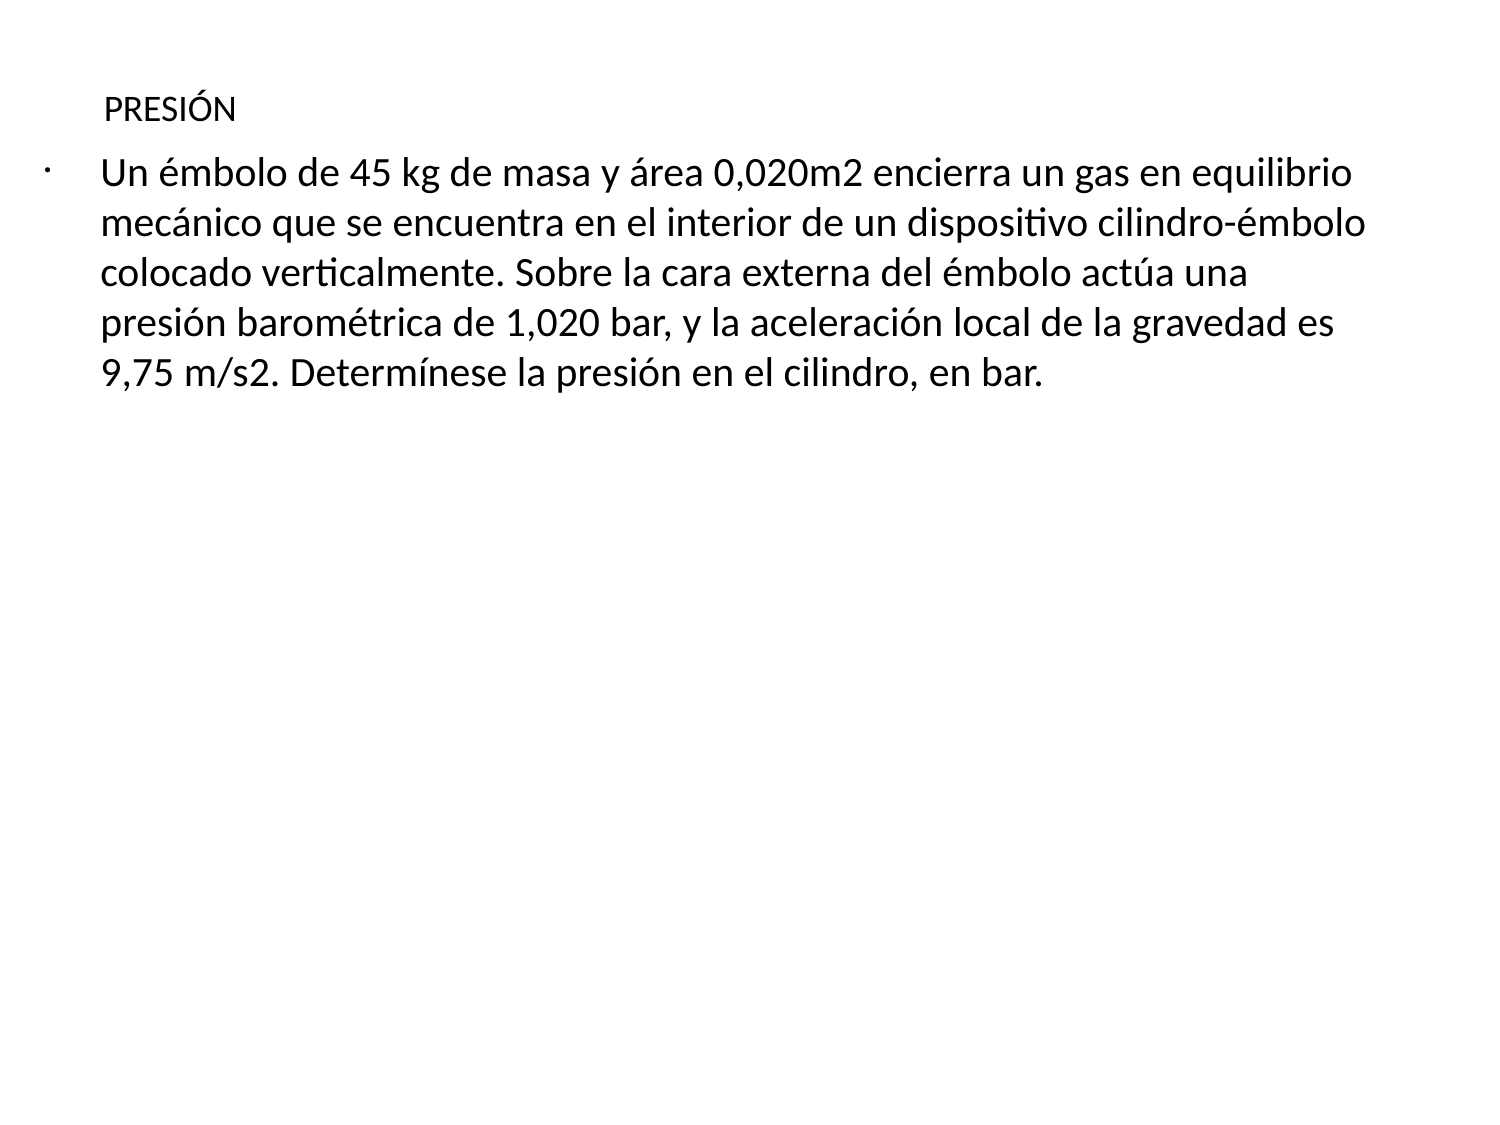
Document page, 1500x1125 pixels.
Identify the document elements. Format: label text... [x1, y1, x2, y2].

text_box PRESIÓN [88, 76, 252, 137]
list Un émbolo de 45 kg de masa y área 0,020m2 encierra un gas en equilibrio mecánico que se encuentra en el interior de un dispositivo cilindro-émbolo colocado verticalmente. Sobre la cara externa del émbolo actúa una presión barométrica de 1,020 bar, y la aceleración local de la gravedad es 9,75 m/s2. Determínese la presión en el cilindro, en bar. [29, 137, 1389, 402]
